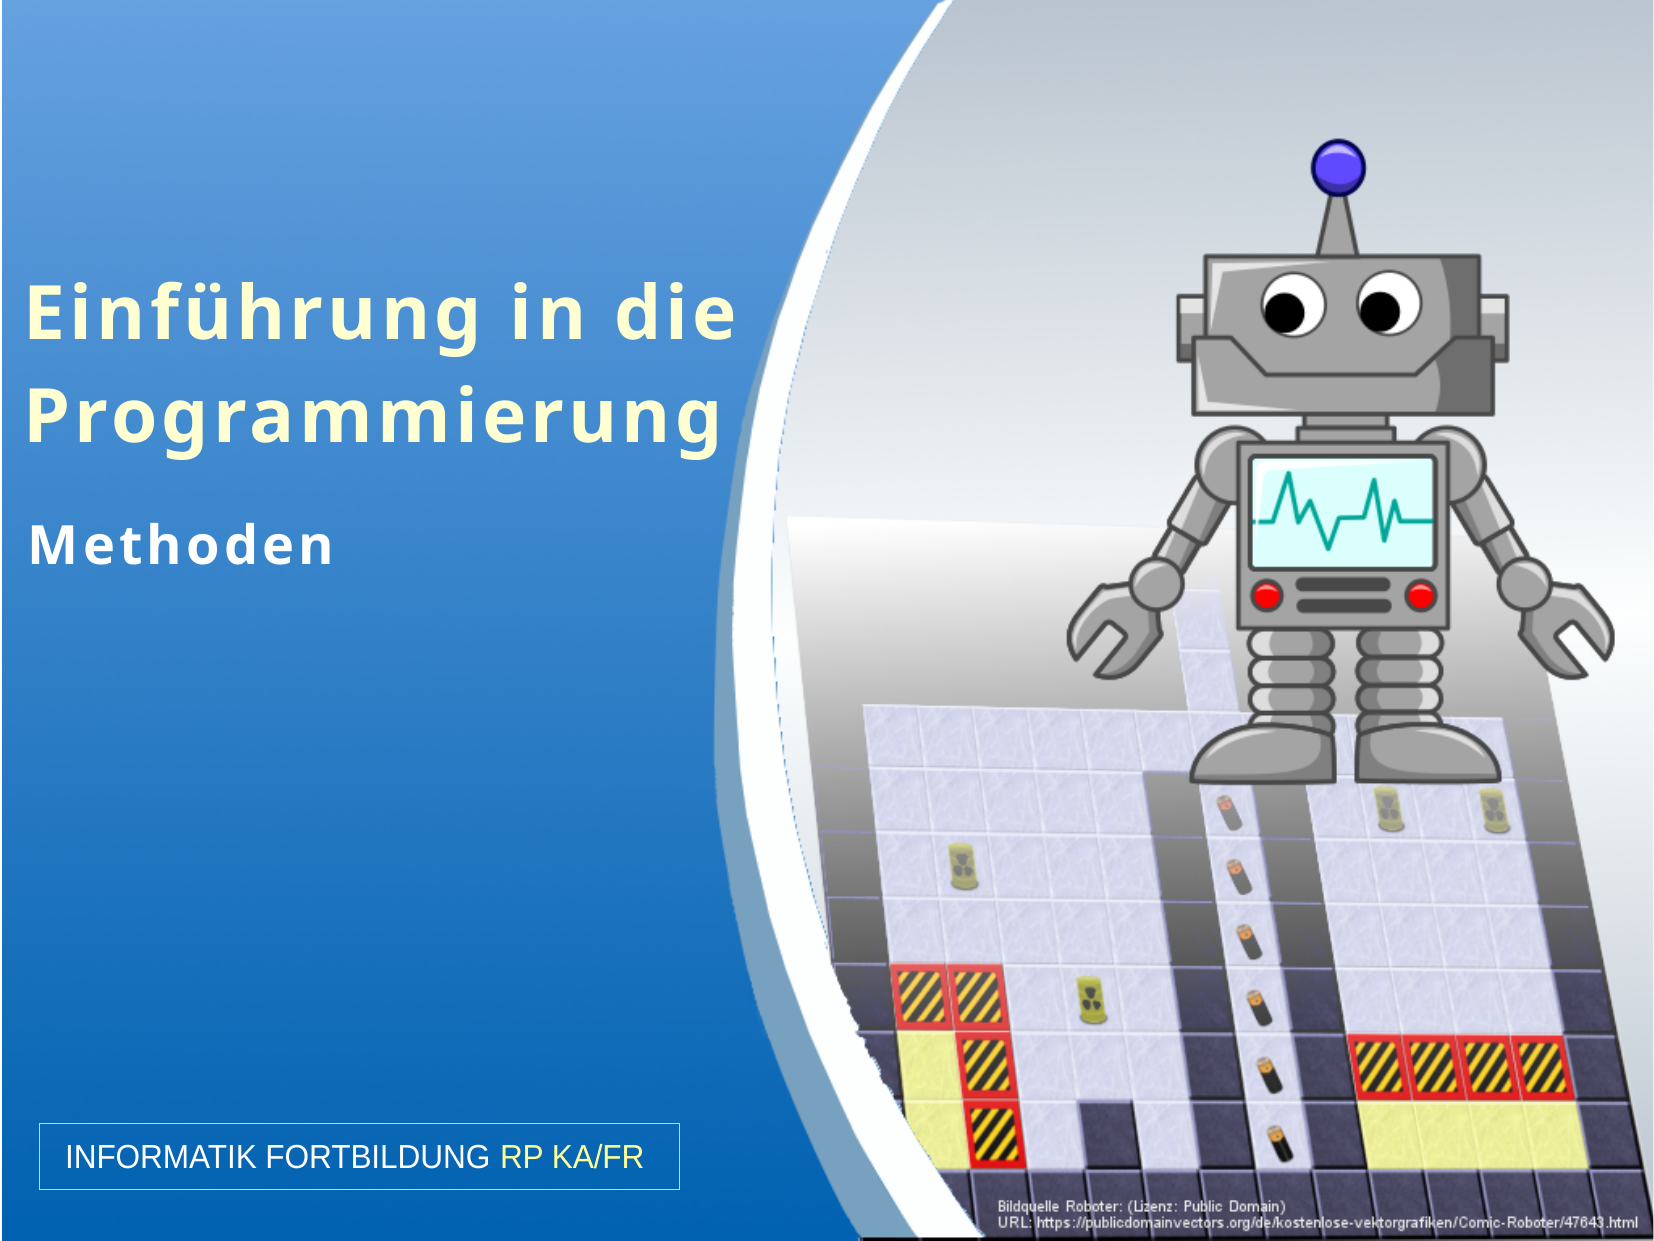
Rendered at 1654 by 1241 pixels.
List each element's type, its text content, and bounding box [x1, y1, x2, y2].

text_box Methoden [13, 499, 797, 786]
text_box Einführung in die Programmierung [8, 252, 792, 539]
text_box INFORMATIK FORTBILDUNG RP KA/FR [39, 1123, 680, 1190]
picture [2, 0, 1654, 1241]
